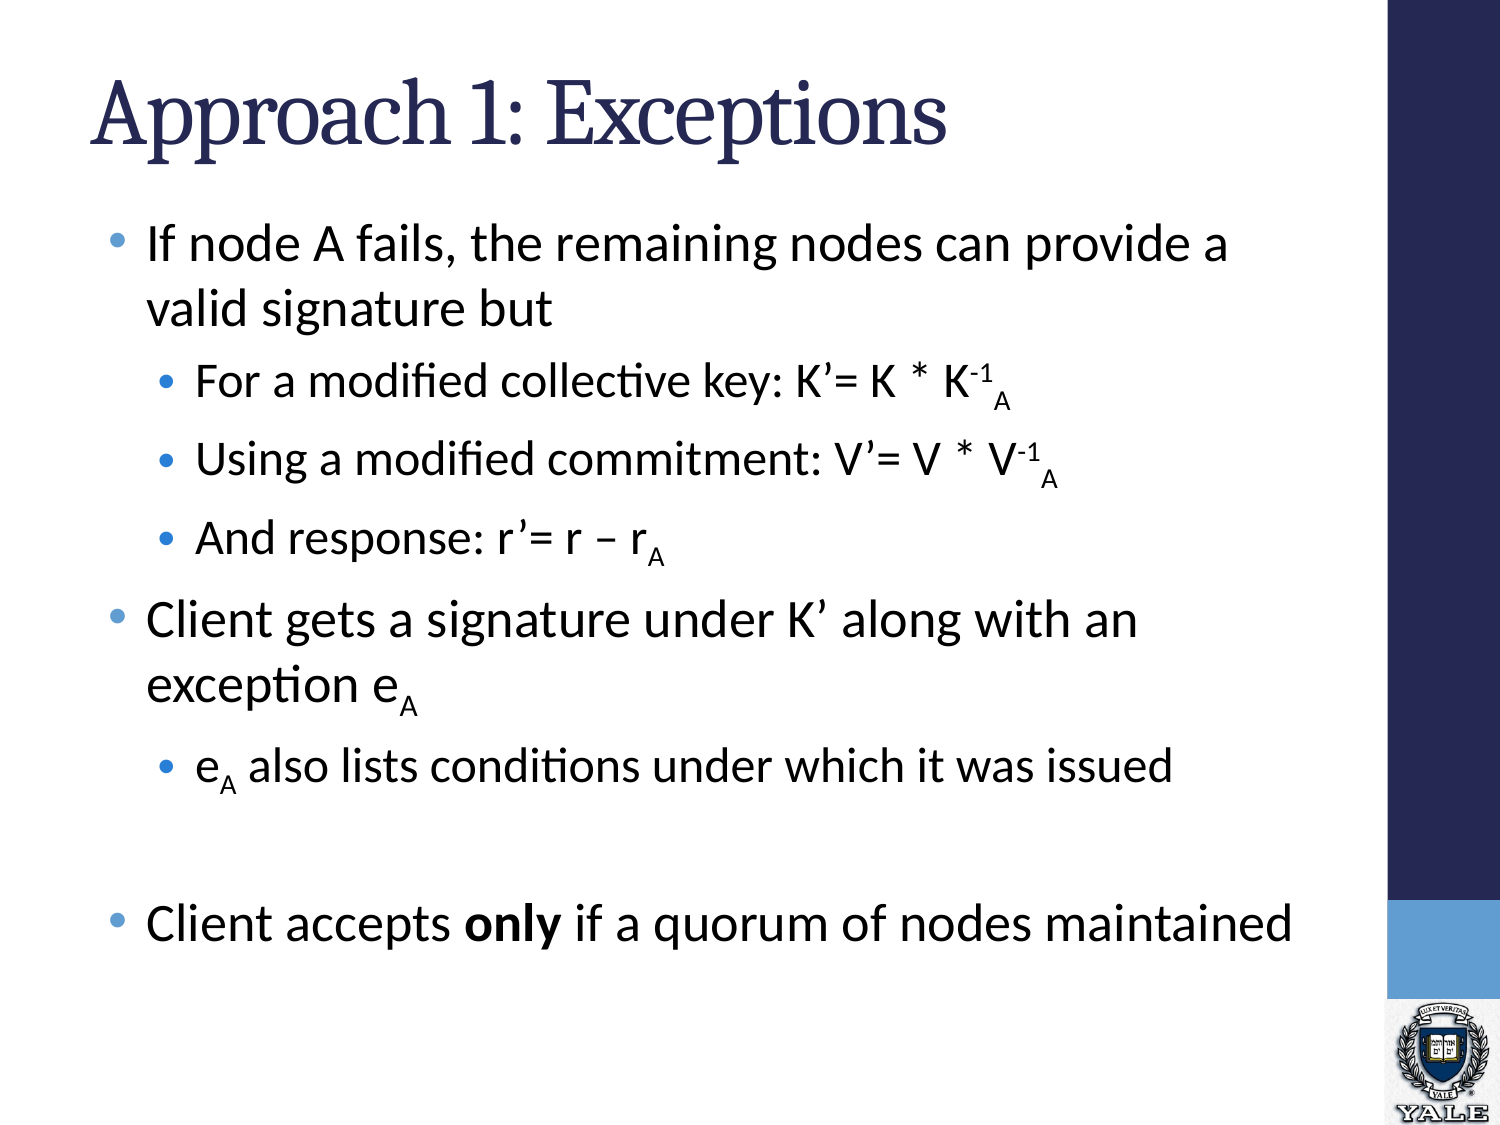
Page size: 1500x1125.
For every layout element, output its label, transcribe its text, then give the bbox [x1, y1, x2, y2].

picture [1384, 999, 1500, 1125]
list If node A fails, the remaining nodes can provide a valid signature but For a modified collective key: K’= K * K-1A Using a modified commitment: V’= V * V-1A And response: r’= r – rA Client gets a signature under K’ along with an exception eA eA also lists conditions under which it was issued Client accepts only if a quorum of nodes maintained [75, 200, 1325, 1063]
title Approach 1: Exceptions [75, 12, 1325, 200]
